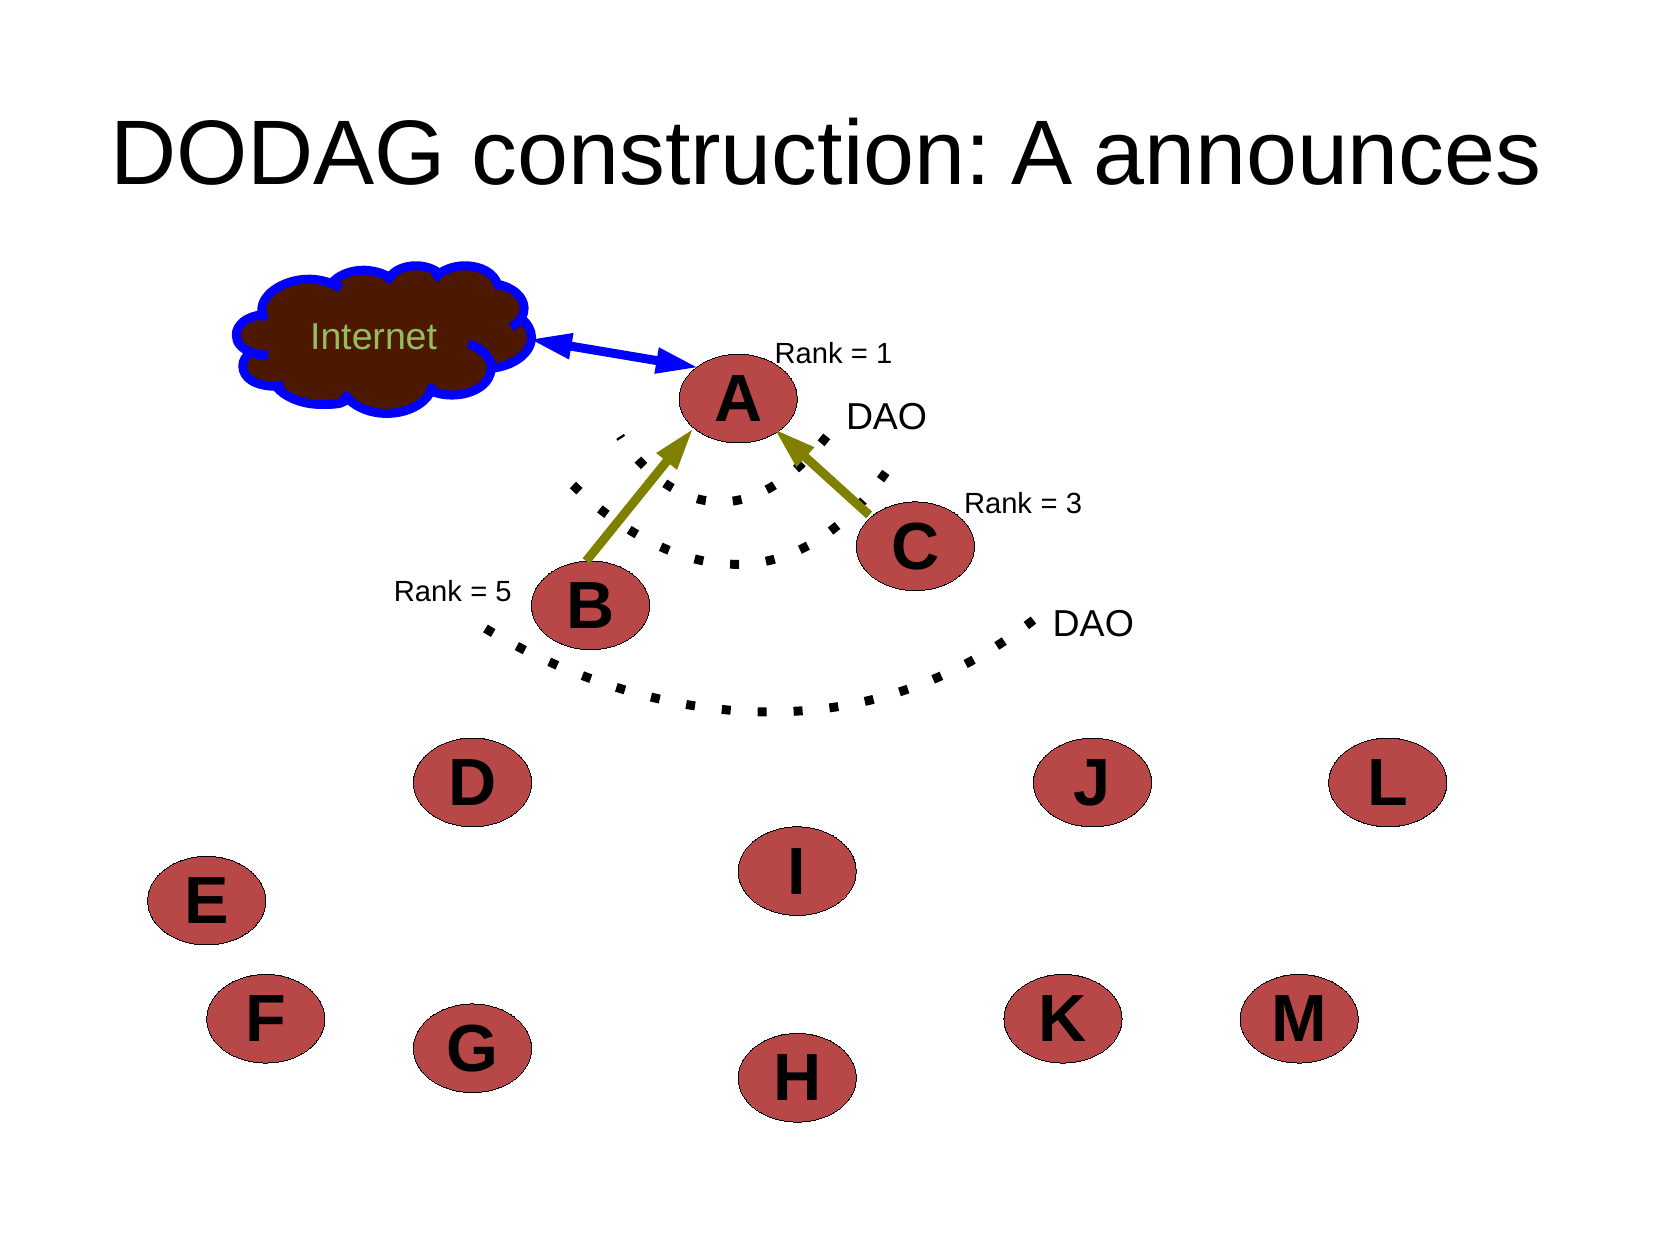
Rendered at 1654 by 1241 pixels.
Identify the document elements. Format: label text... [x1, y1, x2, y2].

text_box M [1240, 974, 1359, 1064]
text_box J [1033, 738, 1152, 827]
text_box K [1003, 974, 1123, 1064]
text_box Rank = 3 [944, 474, 1102, 532]
text_box Rank = 5 [374, 563, 532, 621]
text_box H [738, 1033, 857, 1123]
text_box Internet [236, 265, 532, 414]
text_box A [679, 354, 798, 443]
title DODAG construction: A announces [82, 49, 1571, 257]
text_box C [856, 501, 975, 591]
text_box E [147, 856, 266, 945]
text_box I [738, 826, 857, 916]
text_box Rank = 1 [755, 324, 913, 382]
text_box DAO [1033, 590, 1154, 657]
text_box D [413, 738, 532, 827]
text_box B [532, 561, 650, 650]
text_box F [206, 974, 325, 1064]
text_box DAO [826, 383, 947, 450]
text_box G [413, 1003, 532, 1093]
text_box L [1328, 738, 1447, 827]
